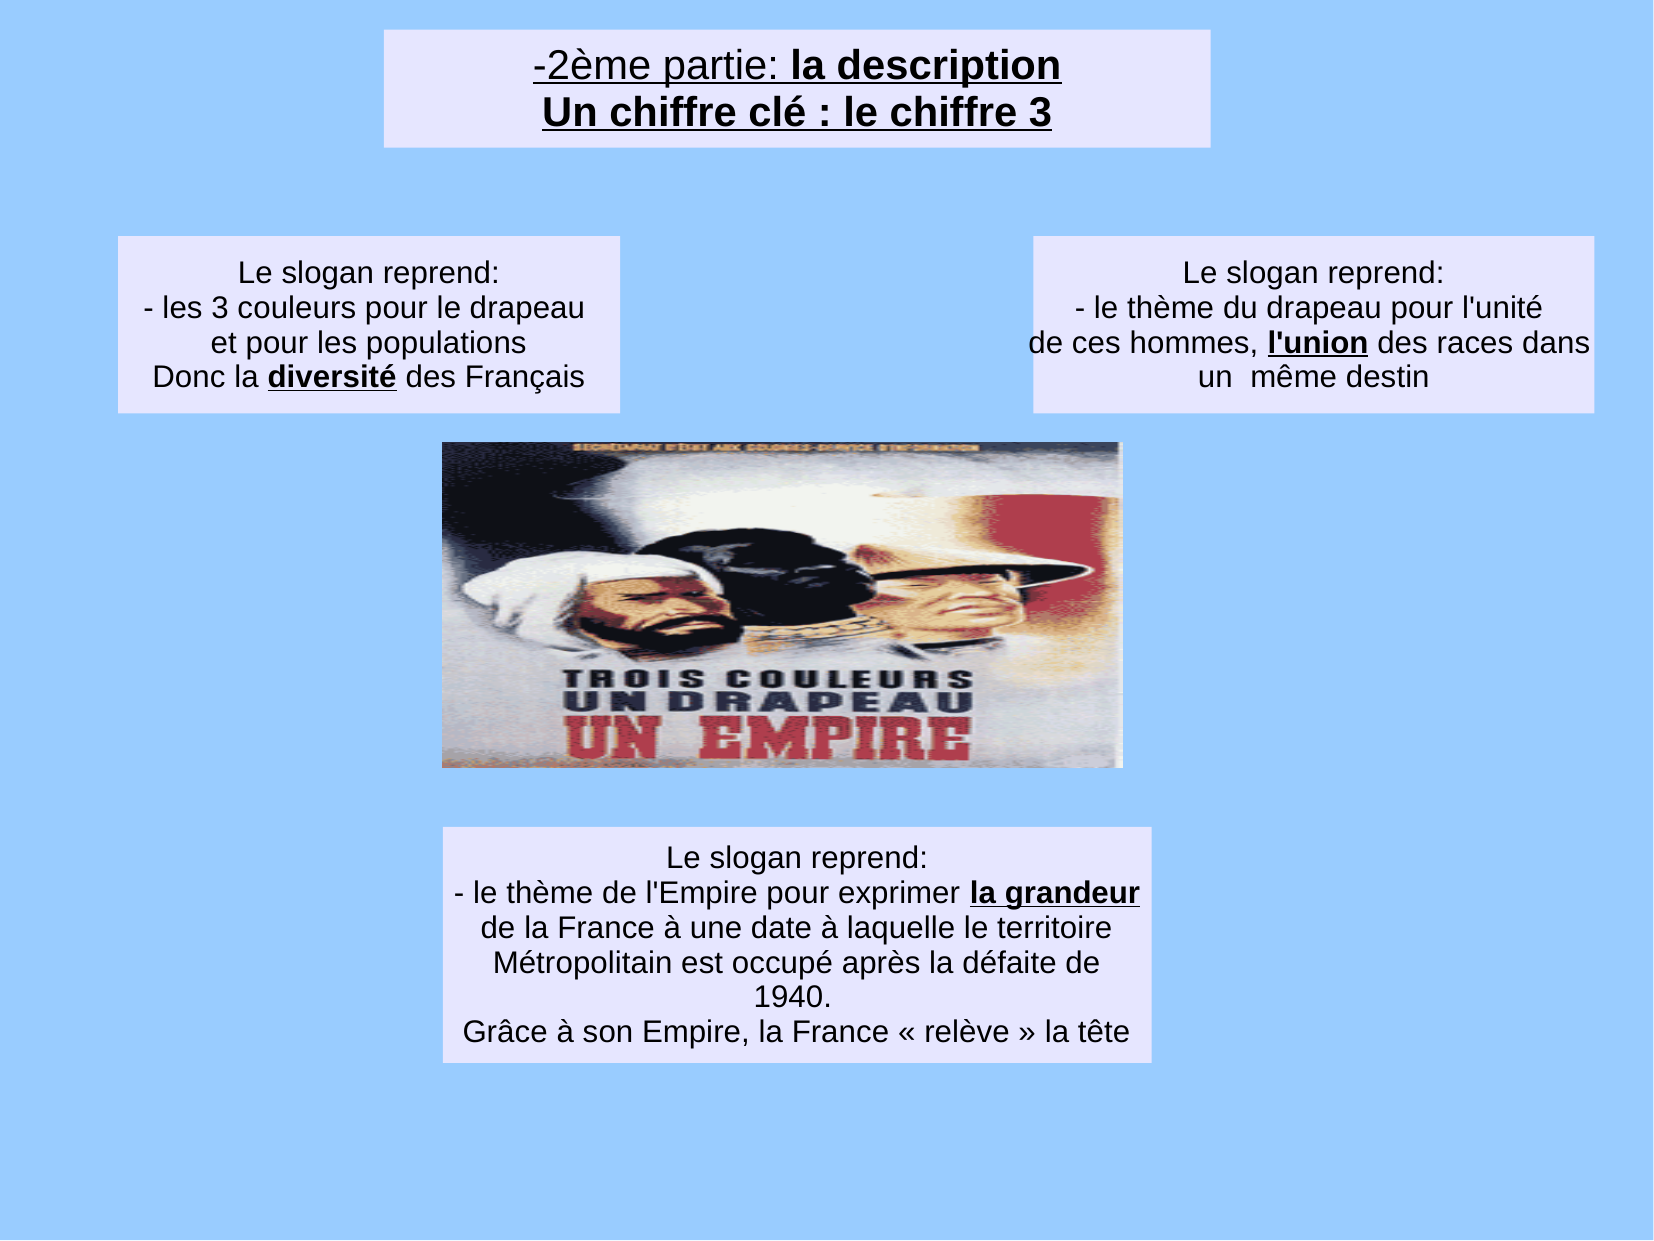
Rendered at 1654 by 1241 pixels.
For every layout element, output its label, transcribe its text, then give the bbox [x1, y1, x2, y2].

text_box Le slogan reprend: - le thème du drapeau pour l'unité de ces hommes, l'union des races dans un même destin [1033, 236, 1595, 414]
text_box [0, 0, 1654, 1241]
picture [442, 442, 1123, 768]
text_box Le slogan reprend: - le thème de l'Empire pour exprimer la grandeur de la France à une date à laquelle le territoire Métropolitain est occupé après la défaite de 1940. Grâce à son Empire, la France « relève » la tête [442, 826, 1152, 1063]
text_box Le slogan reprend: - les 3 couleurs pour le drapeau et pour les populations Donc la diversité des Français [118, 236, 621, 414]
text_box -2ème partie: la description Un chiffre clé : le chiffre 3 [383, 29, 1211, 148]
